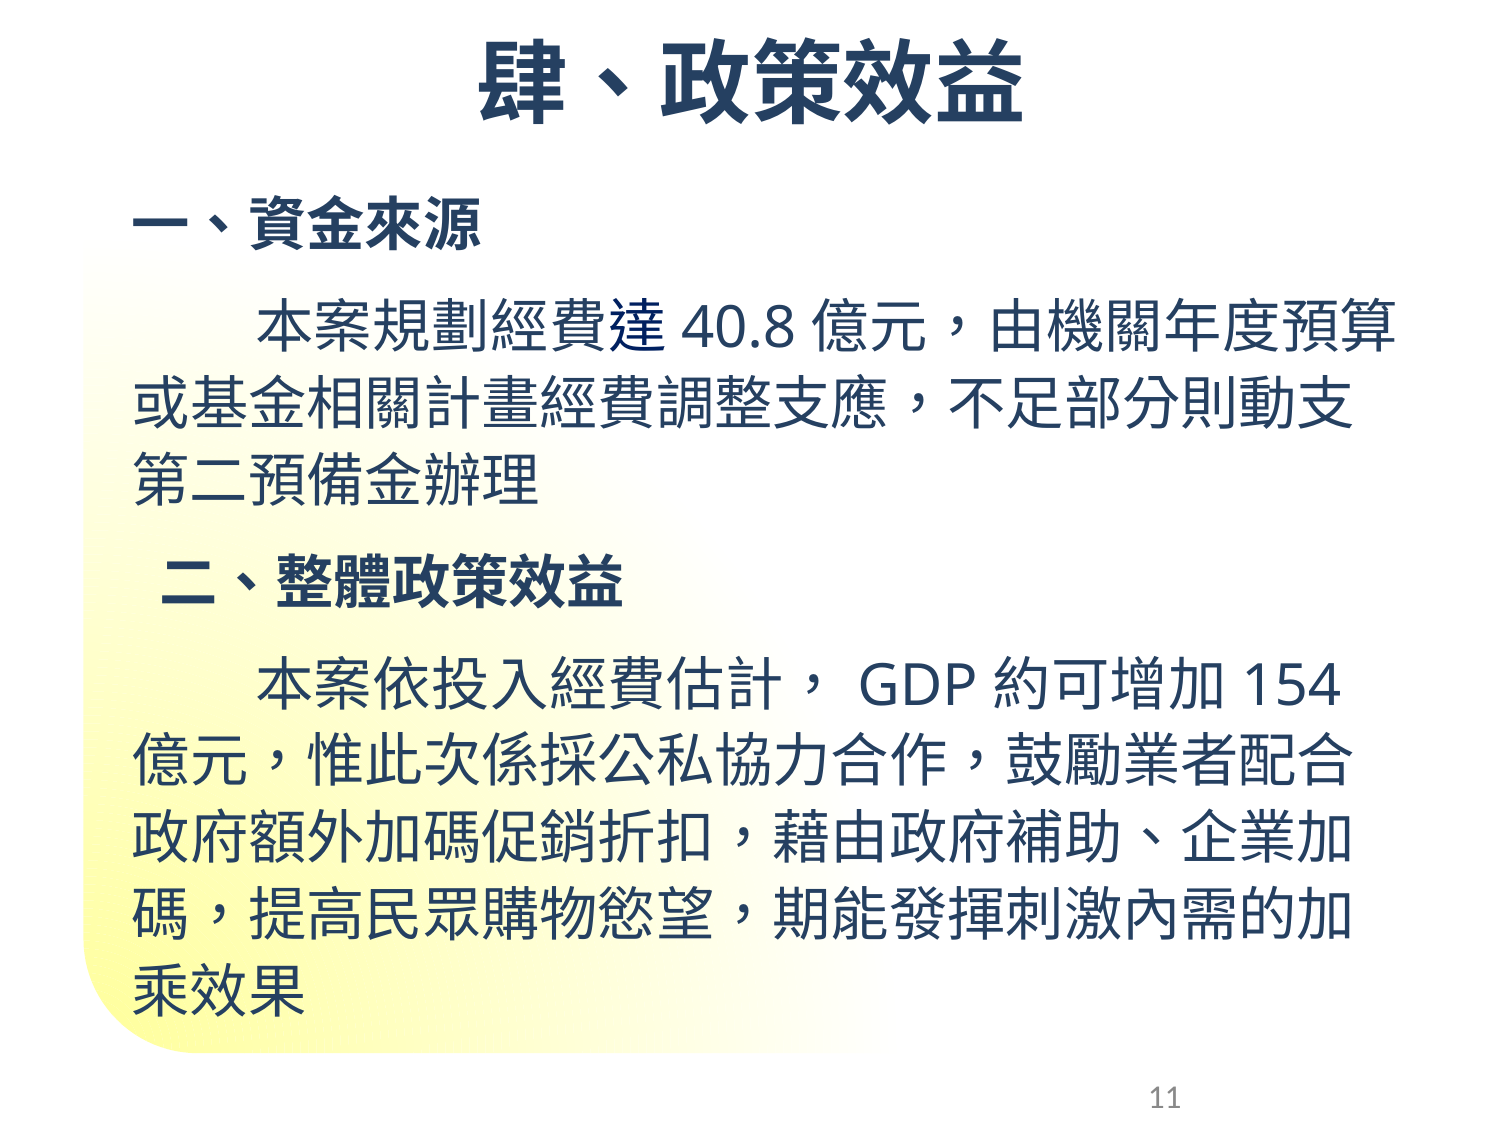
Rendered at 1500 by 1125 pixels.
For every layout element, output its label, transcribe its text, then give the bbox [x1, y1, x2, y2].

text_box 一、資金來源 本案規劃經費達40.8億元，由機關年度預算或基金相關計畫經費調整支應，不足部分則動支第二預備金辦理 二、整體政策效益 本案依投入經費估計，GDP約可增加154億元，惟此次係採公私協力合作，鼓勵業者配合政府額外加碼促銷折扣，藉由政府補助、企業加碼，提高民眾購物慾望，期能發揮刺激內需的加乘效果 [83, 154, 1447, 1054]
text_box 肆、政策效益 [16, 18, 1486, 154]
text_box 11 [1132, 1065, 1483, 1125]
